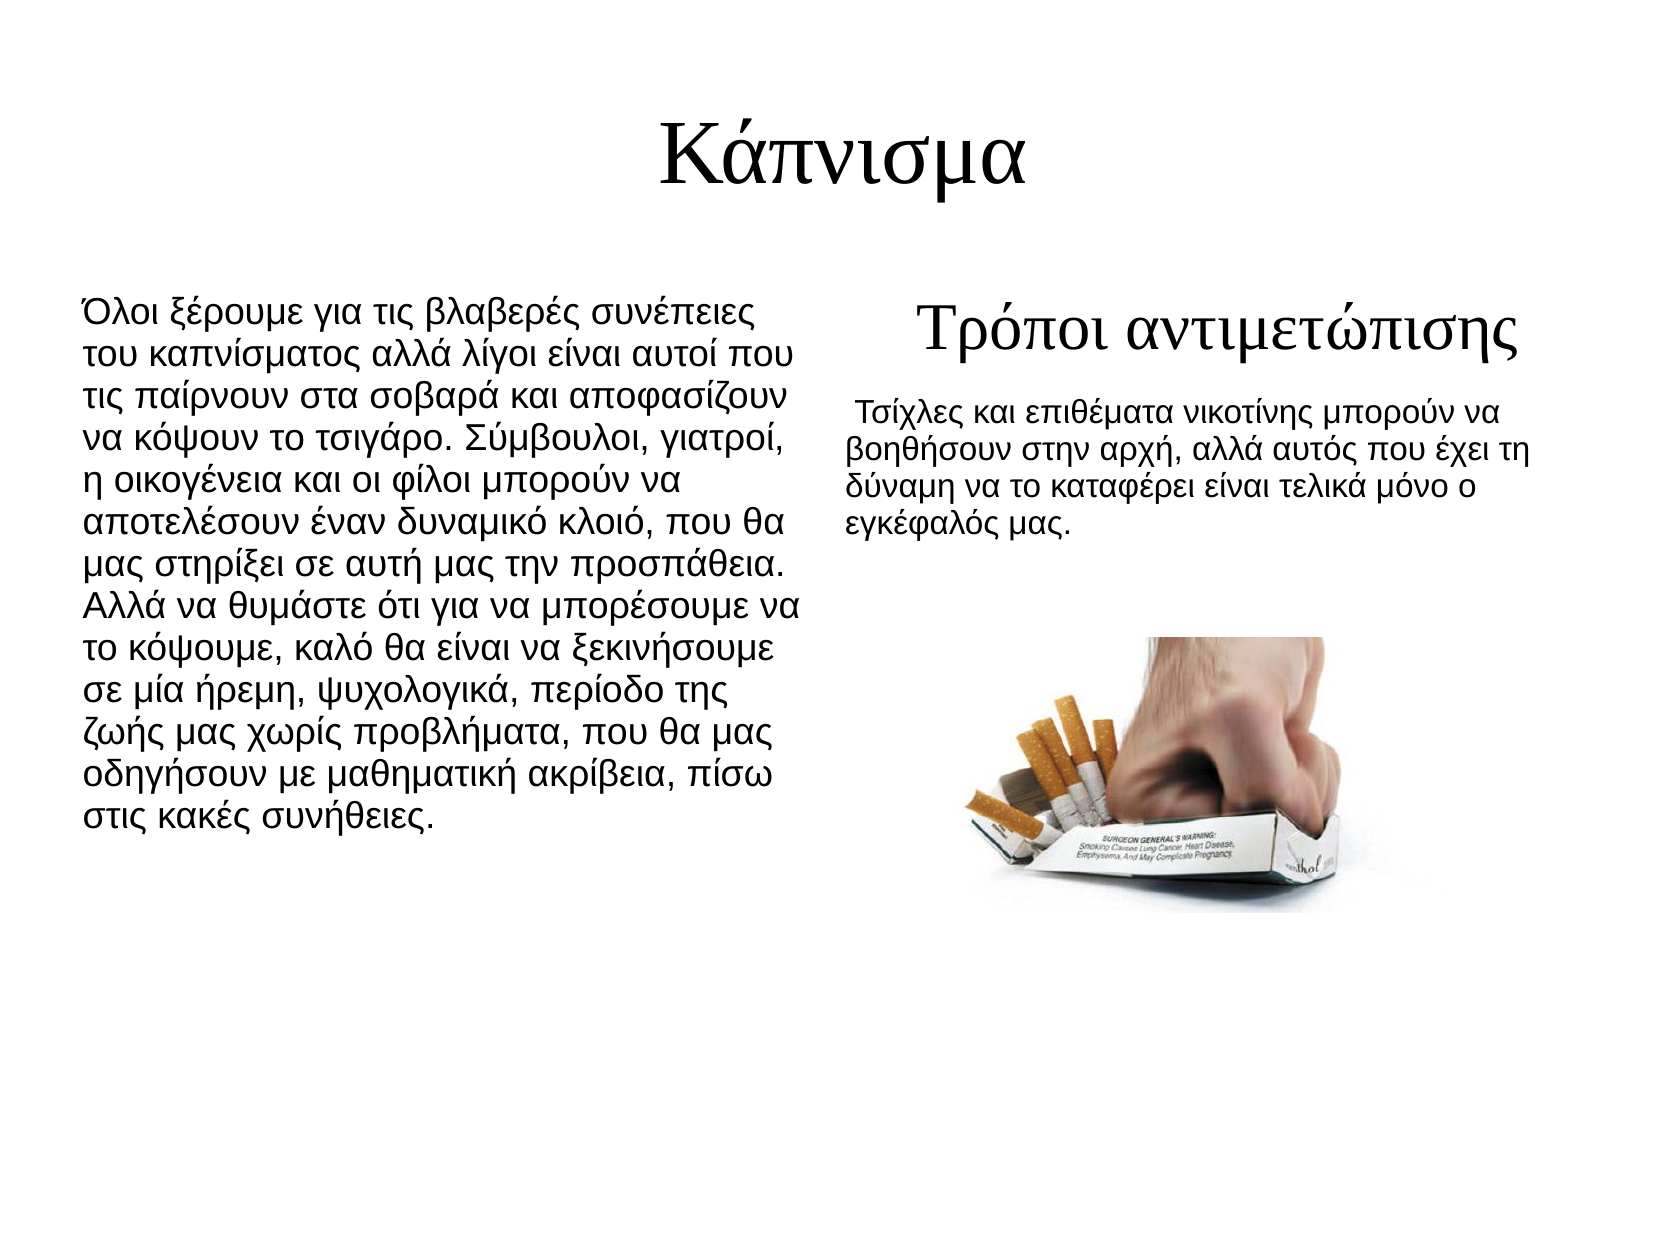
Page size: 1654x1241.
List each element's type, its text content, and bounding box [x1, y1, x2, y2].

picture [883, 637, 1483, 913]
list Όλοι ξέρουμε για τις βλαβερές συνέπειες του καπνίσματος αλλά λίγοι είναι αυτοί που τις παίρνουν στα σοβαρά και αποφασίζουν να κόψουν το τσιγάρο. Σύμβουλοι, γιατροί, η οικογένεια και οι φίλοι μπορούν να αποτελέσουν έναν δυναμικό κλοιό, που θα μας στηρίξει σε αυτή μας την προσπάθεια. Αλλά να θυμάστε ότι για να μπορέσουμε να το κόψουμε, καλό θα είναι να ξεκινήσουμε σε μία ήρεμη, ψυχολογικά, περίοδο της ζωής μας χωρίς προβλήματα, που θα μας οδηγήσουν με μαθηματική ακρίβεια, πίσω στις κακές συνήθειες. [82, 290, 809, 1010]
title Κάπνισμα [82, 49, 1571, 257]
list Τρόποι αντιμετώπισης Τσίχλες και επιθέματα νικοτίνης μπορούν να βοηθήσουν στην αρχή, αλλά αυτός που έχει τη δύναμη να το καταφέρει είναι τελικά μόνο ο εγκέφαλός μας. [845, 290, 1572, 1010]
